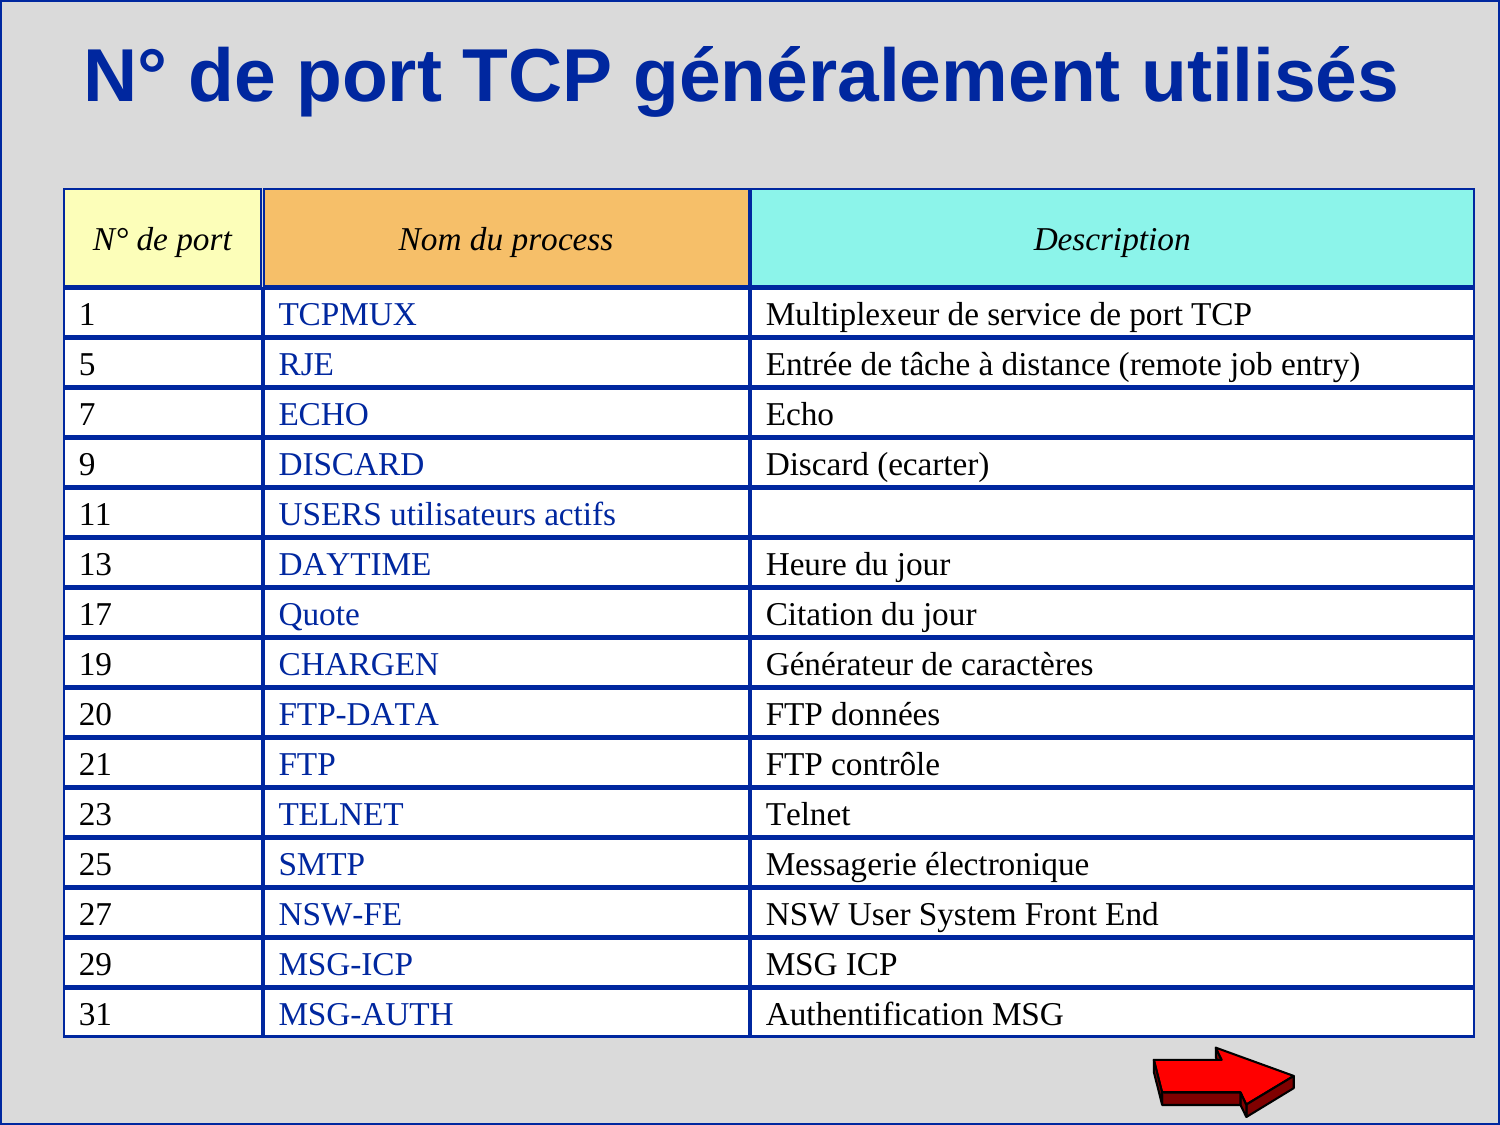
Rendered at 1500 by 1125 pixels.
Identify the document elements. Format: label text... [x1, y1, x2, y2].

text_box 9 [63, 438, 262, 487]
text_box Discard (ecarter) [750, 438, 1475, 487]
text_box Nom du process [263, 188, 749, 287]
text_box FTP-DATA [263, 688, 749, 737]
text_box 1 [63, 288, 262, 337]
text_box 5 [63, 338, 262, 387]
text_box DAYTIME [263, 538, 749, 587]
text_box Echo [750, 388, 1475, 437]
text_box NSW-FE [263, 888, 749, 937]
text_box MSG ICP [750, 938, 1475, 987]
text_box Entrée de tâche à distance (remote job entry) [750, 338, 1475, 387]
text_box Authentification MSG [750, 988, 1475, 1037]
text_box Telnet [750, 788, 1475, 837]
text_box TCPMUX [263, 288, 749, 337]
text_box Description [751, 188, 1474, 287]
text_box 11 [63, 488, 262, 537]
text_box MSG-AUTH [263, 988, 749, 1037]
text_box 23 [63, 788, 262, 837]
text_box Multiplexeur de service de port TCP [750, 288, 1475, 337]
text_box SMTP [263, 838, 749, 887]
text_box FTP contrôle [750, 738, 1475, 787]
text_box Heure du jour [750, 538, 1475, 587]
text_box 19 [63, 638, 262, 687]
text_box TELNET [263, 788, 749, 837]
text_box 13 [63, 538, 262, 587]
text_box FTP [263, 738, 749, 787]
text_box N° de port [63, 188, 262, 287]
text_box USERS utilisateurs actifs [263, 488, 749, 537]
text_box Messagerie électronique [750, 838, 1475, 887]
text_box CHARGEN [263, 638, 749, 687]
text_box 25 [63, 838, 262, 887]
text_box 20 [63, 688, 262, 737]
text_box ECHO [263, 388, 749, 437]
text_box [1, 1, 1499, 1124]
text_box Citation du jour [750, 588, 1475, 637]
text_box DISCARD [263, 438, 749, 487]
text_box 29 [63, 938, 262, 987]
text_box NSW User System Front End [750, 888, 1475, 937]
text_box FTP données [750, 688, 1475, 737]
text_box Générateur de caractères [750, 638, 1475, 687]
text_box RJE [263, 338, 749, 387]
text_box 27 [63, 888, 262, 937]
text_box 21 [63, 738, 262, 787]
title N° de port TCP généralement utilisés [12, 8, 1472, 126]
text_box 17 [63, 588, 262, 637]
text_box MSG-ICP [263, 938, 749, 987]
text_box 7 [63, 388, 262, 437]
text_box 31 [63, 988, 262, 1037]
text_box Quote [263, 588, 749, 637]
